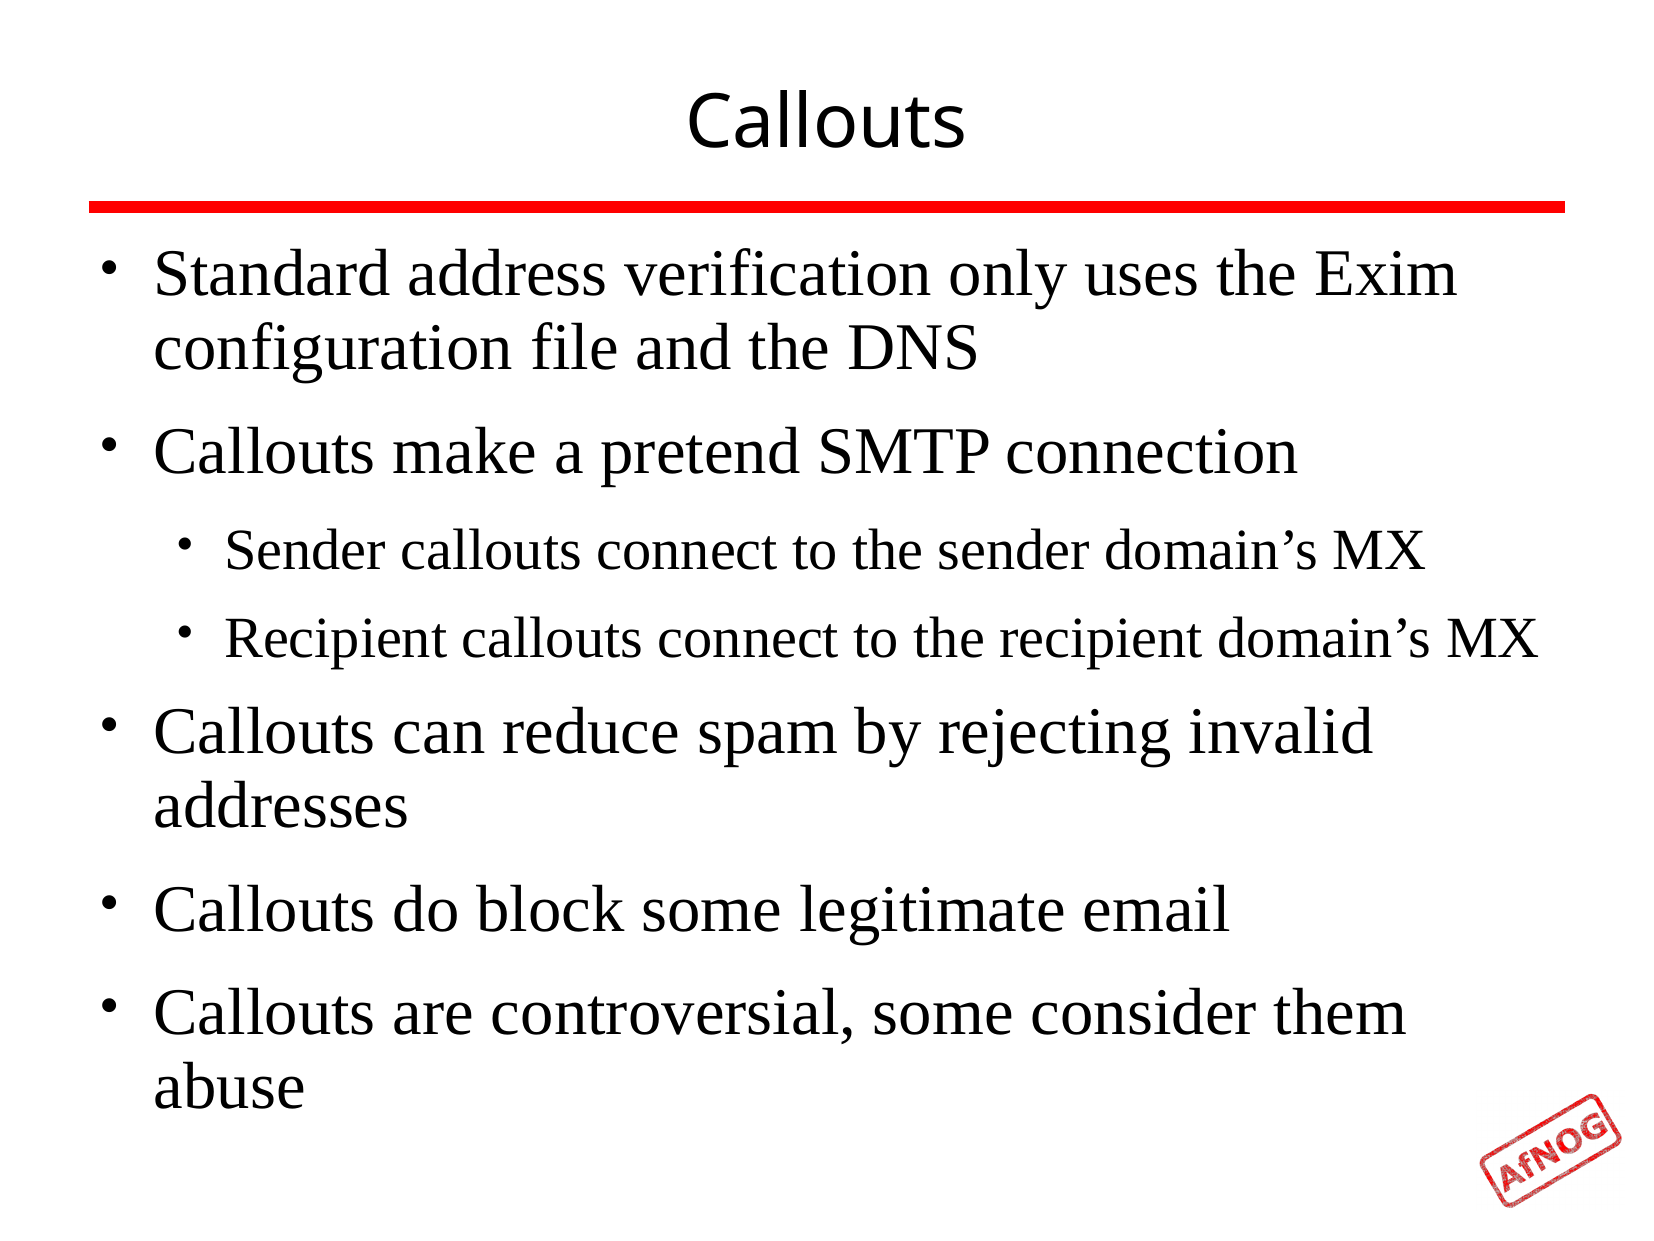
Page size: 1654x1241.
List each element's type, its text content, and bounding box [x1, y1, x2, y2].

list Standard address verification only uses the Exim configuration file and the DNS Callouts make a pretend SMTP connection Sender callouts connect to the sender domain’s MX Recipient callouts connect to the recipient domain’s MX Callouts can reduce spam by rejecting invalid addresses Callouts do block some legitimate email Callouts are controversial, some consider them abuse [82, 236, 1571, 1124]
picture [1476, 1090, 1625, 1211]
title Callouts [88, 29, 1565, 207]
